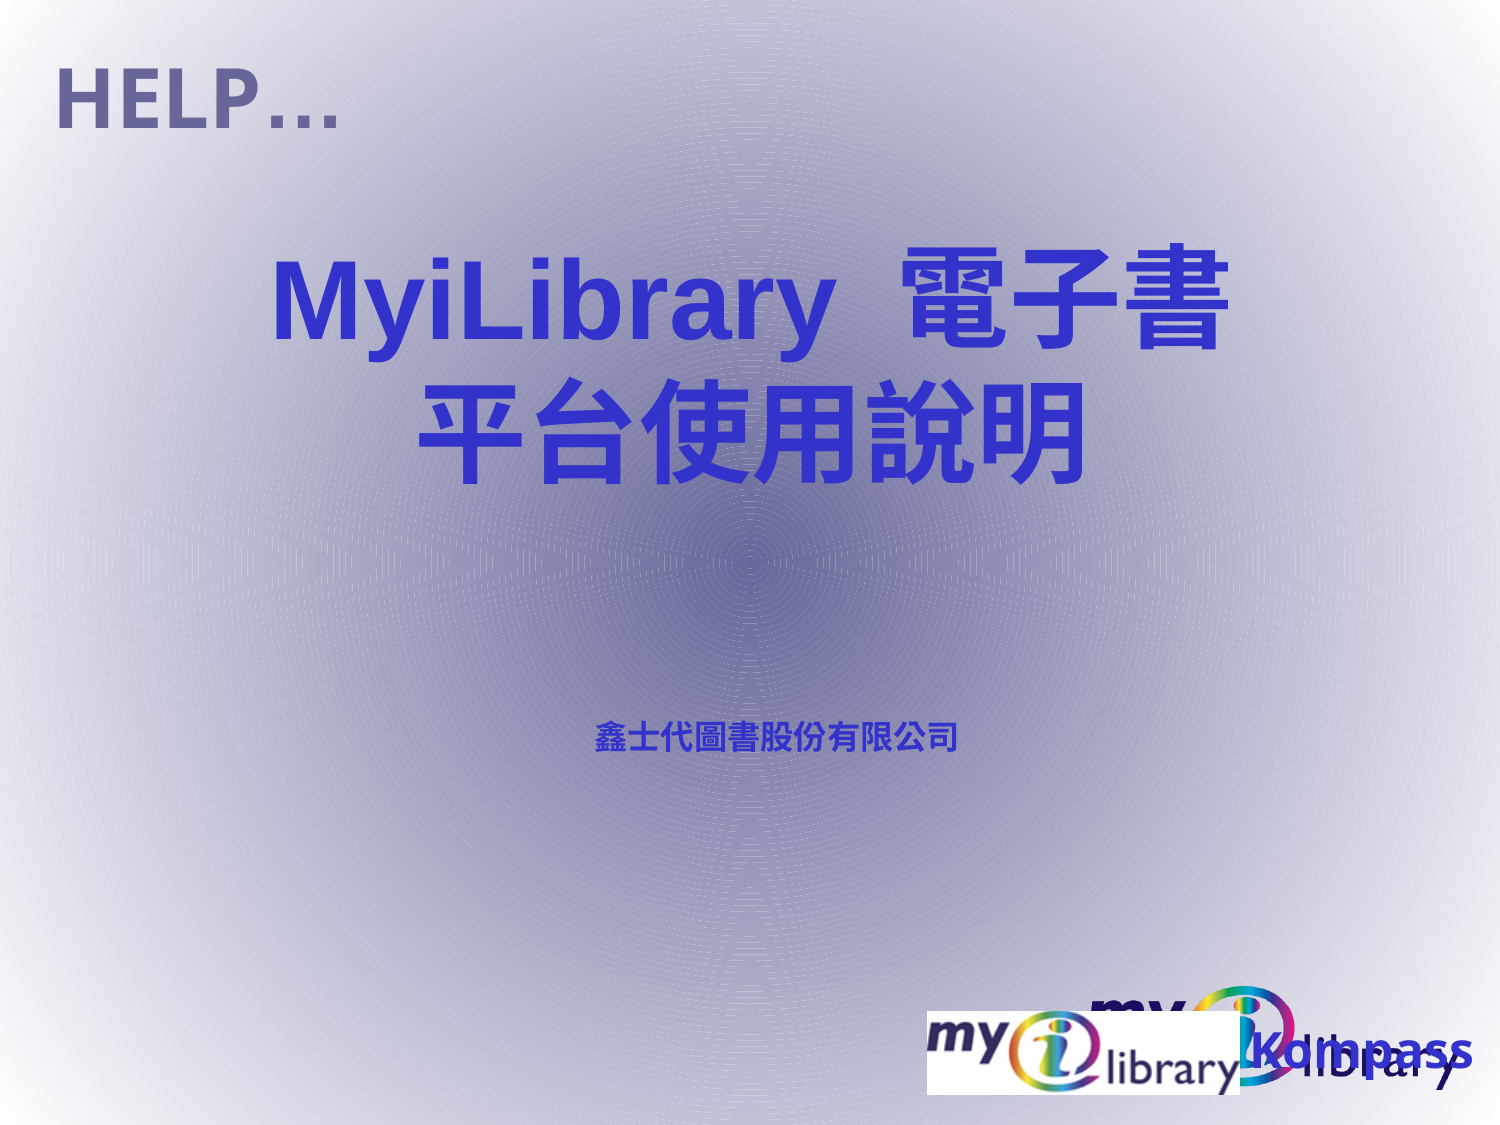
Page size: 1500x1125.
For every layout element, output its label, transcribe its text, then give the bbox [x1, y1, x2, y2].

title MyiLibrary 電子書 平台使用說明 [76, 220, 1427, 504]
text_box Kompass [1234, 1011, 1500, 1087]
picture [927, 1011, 1240, 1095]
text_box 鑫士代圖書股份有限公司 [580, 669, 975, 804]
